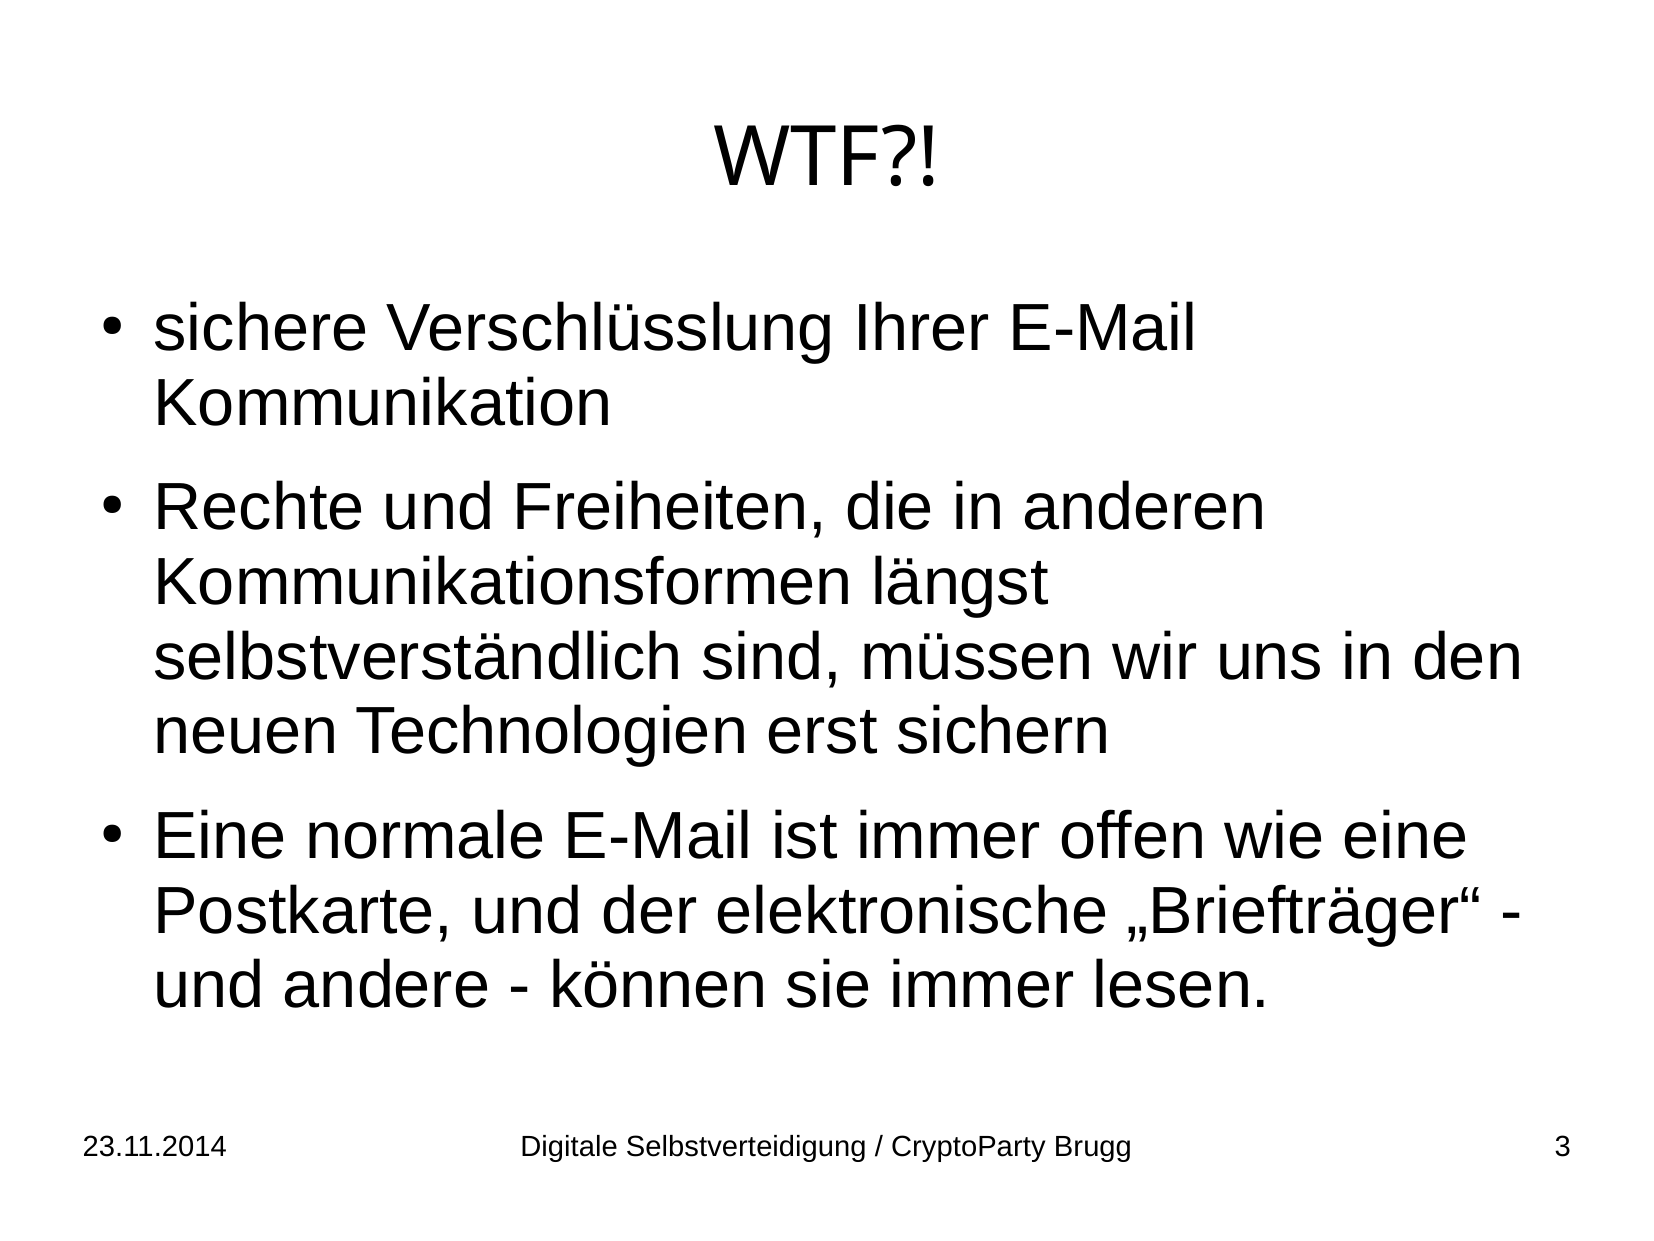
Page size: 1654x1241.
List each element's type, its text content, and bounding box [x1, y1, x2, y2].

list sichere Verschlüsslung Ihrer E-Mail Kommunikation Rechte und Freiheiten, die in anderen Kommunikationsformen längst selbstverständlich sind, müssen wir uns in den neuen Technologien erst sichern Eine normale E-Mail ist immer offen wie eine Postkarte, und der elektronische „Briefträger“ - und andere - können sie immer lesen. [82, 290, 1571, 1023]
title WTF?! [82, 49, 1571, 257]
